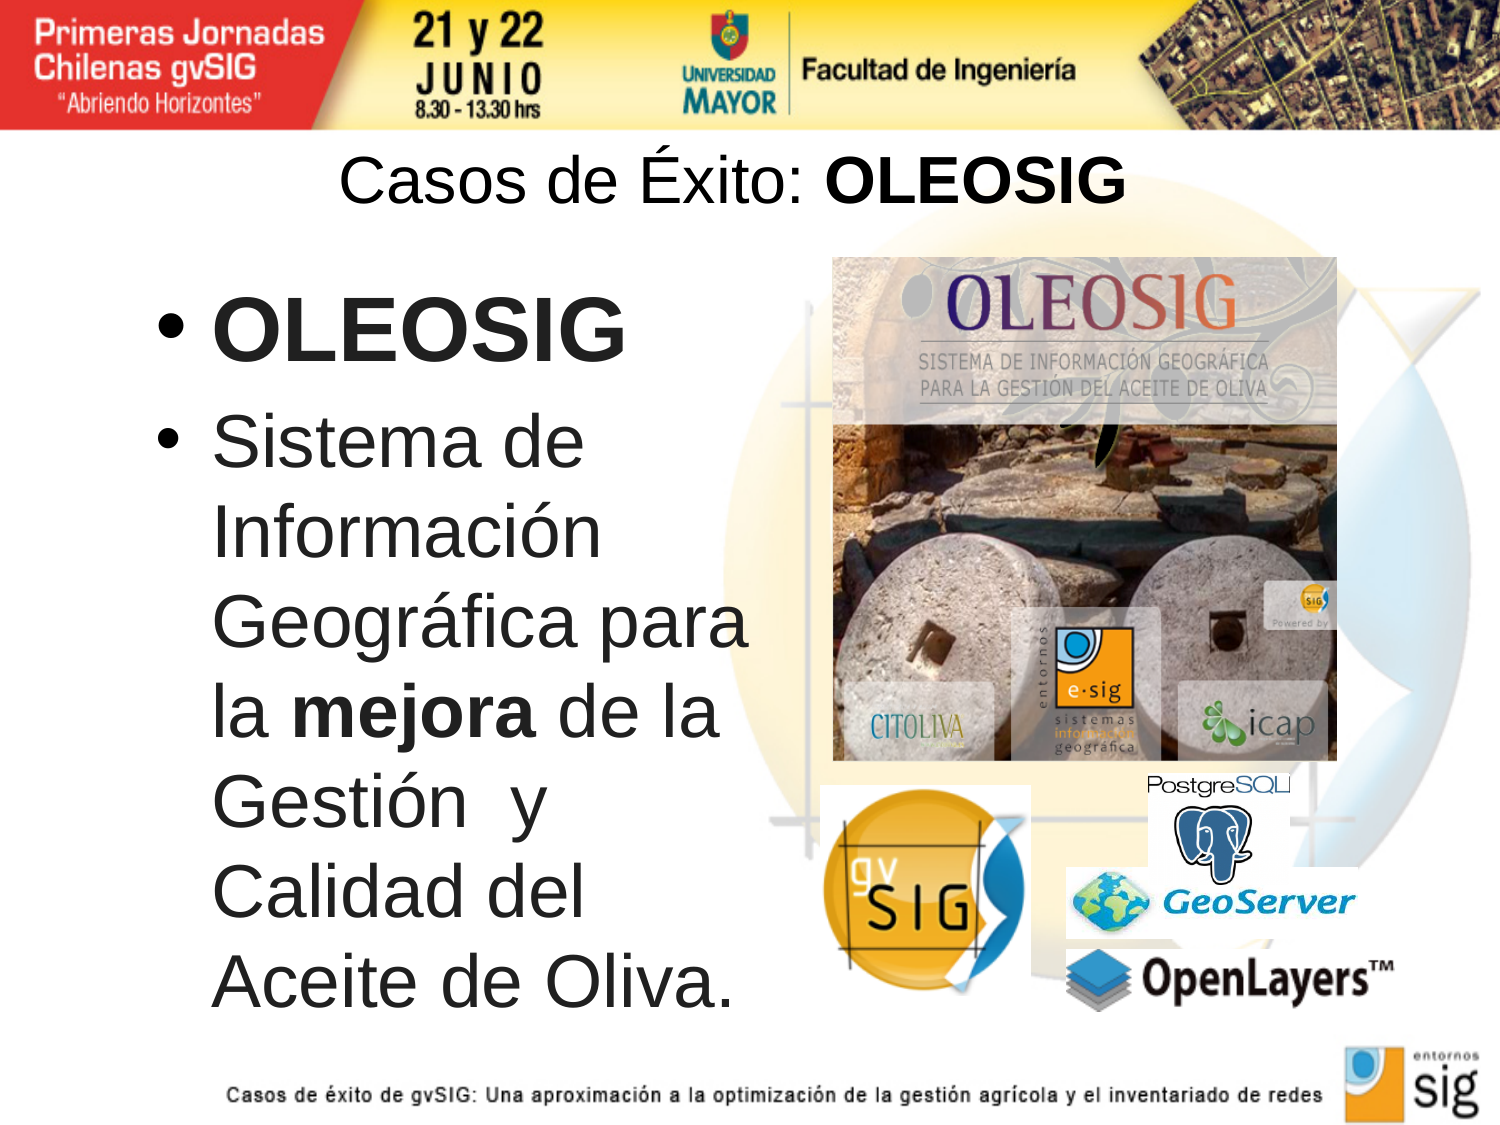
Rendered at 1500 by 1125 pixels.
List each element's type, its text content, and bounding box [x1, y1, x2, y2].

title Casos de Éxito: OLEOSIG [58, 93, 1409, 261]
list OLEOSIG Sistema de Información Geográfica para la mejora de la Gestión y Calidad del Aceite de Oliva. [74, 262, 786, 1125]
picture [0, 0, 1500, 1125]
